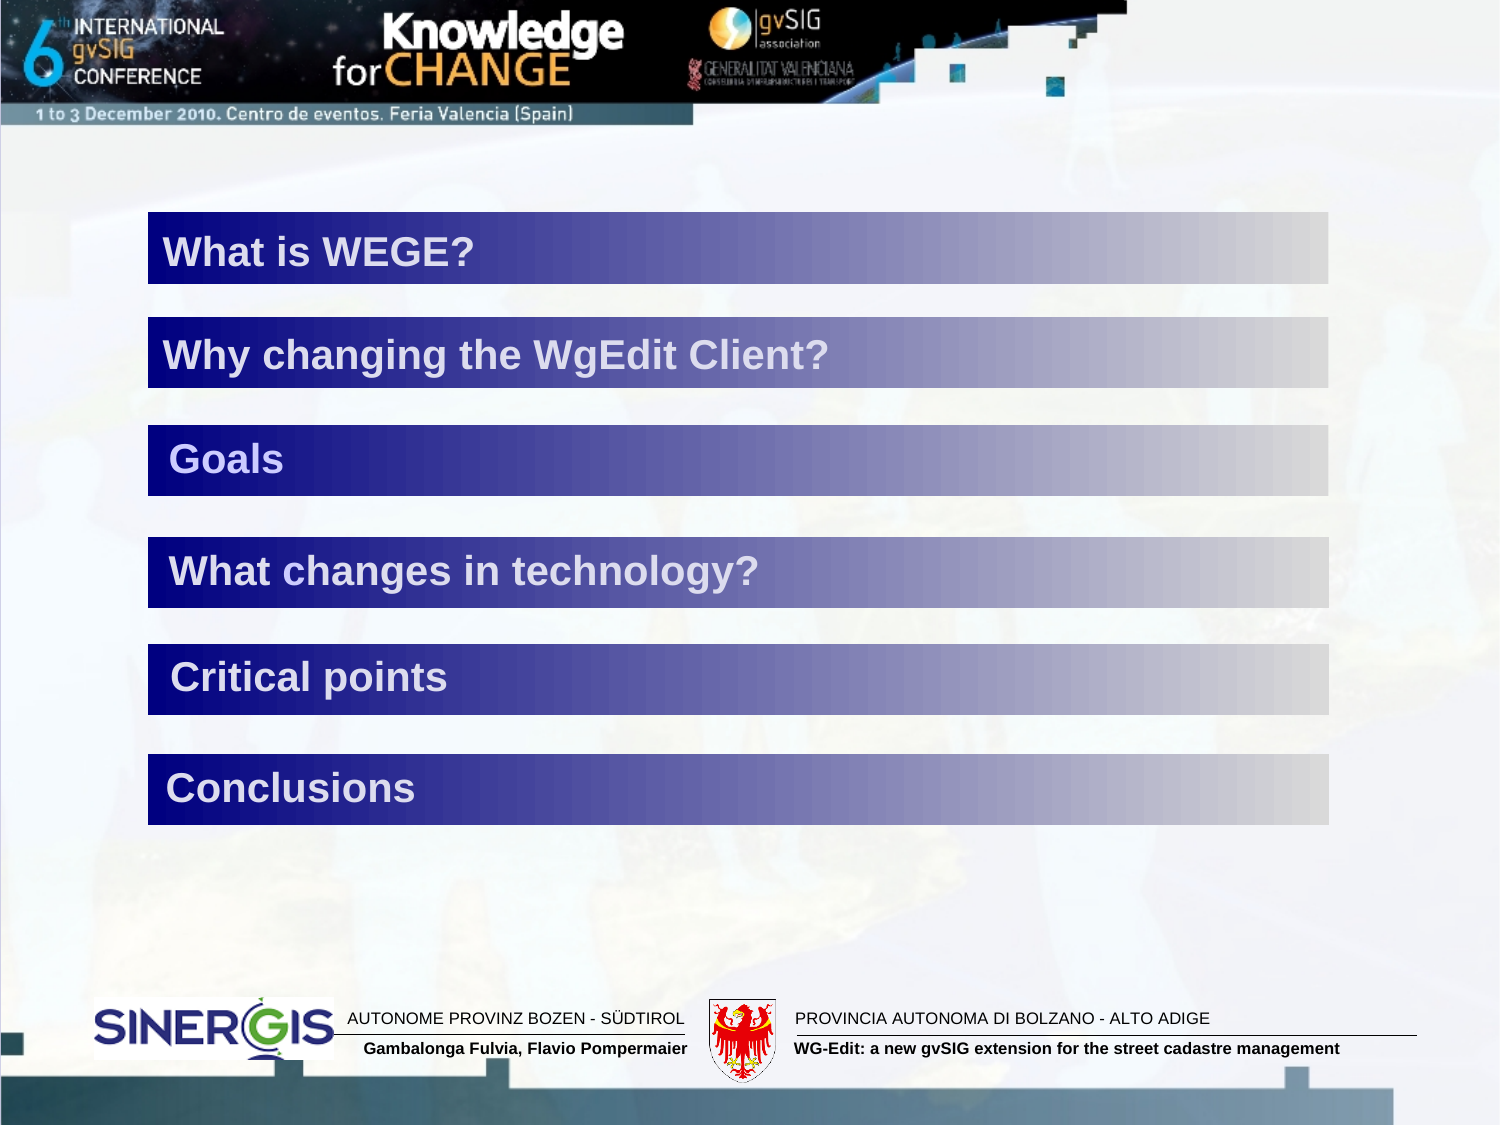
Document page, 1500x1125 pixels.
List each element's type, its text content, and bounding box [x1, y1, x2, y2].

text_box Conclusions [150, 757, 502, 819]
text_box Critical points [155, 647, 656, 709]
text_box [147, 425, 1329, 497]
text_box [147, 537, 1329, 609]
text_box What changes in technology? [153, 541, 975, 603]
text_box What is WEGE? [147, 222, 845, 284]
text_box Goals [153, 428, 851, 491]
text_box [147, 754, 1329, 825]
text_box Why changing the WgEdit Client? [147, 324, 975, 387]
text_box [147, 643, 1329, 715]
text_box [147, 317, 1329, 388]
text_box [147, 212, 1329, 284]
picture [0, 0, 1500, 1125]
